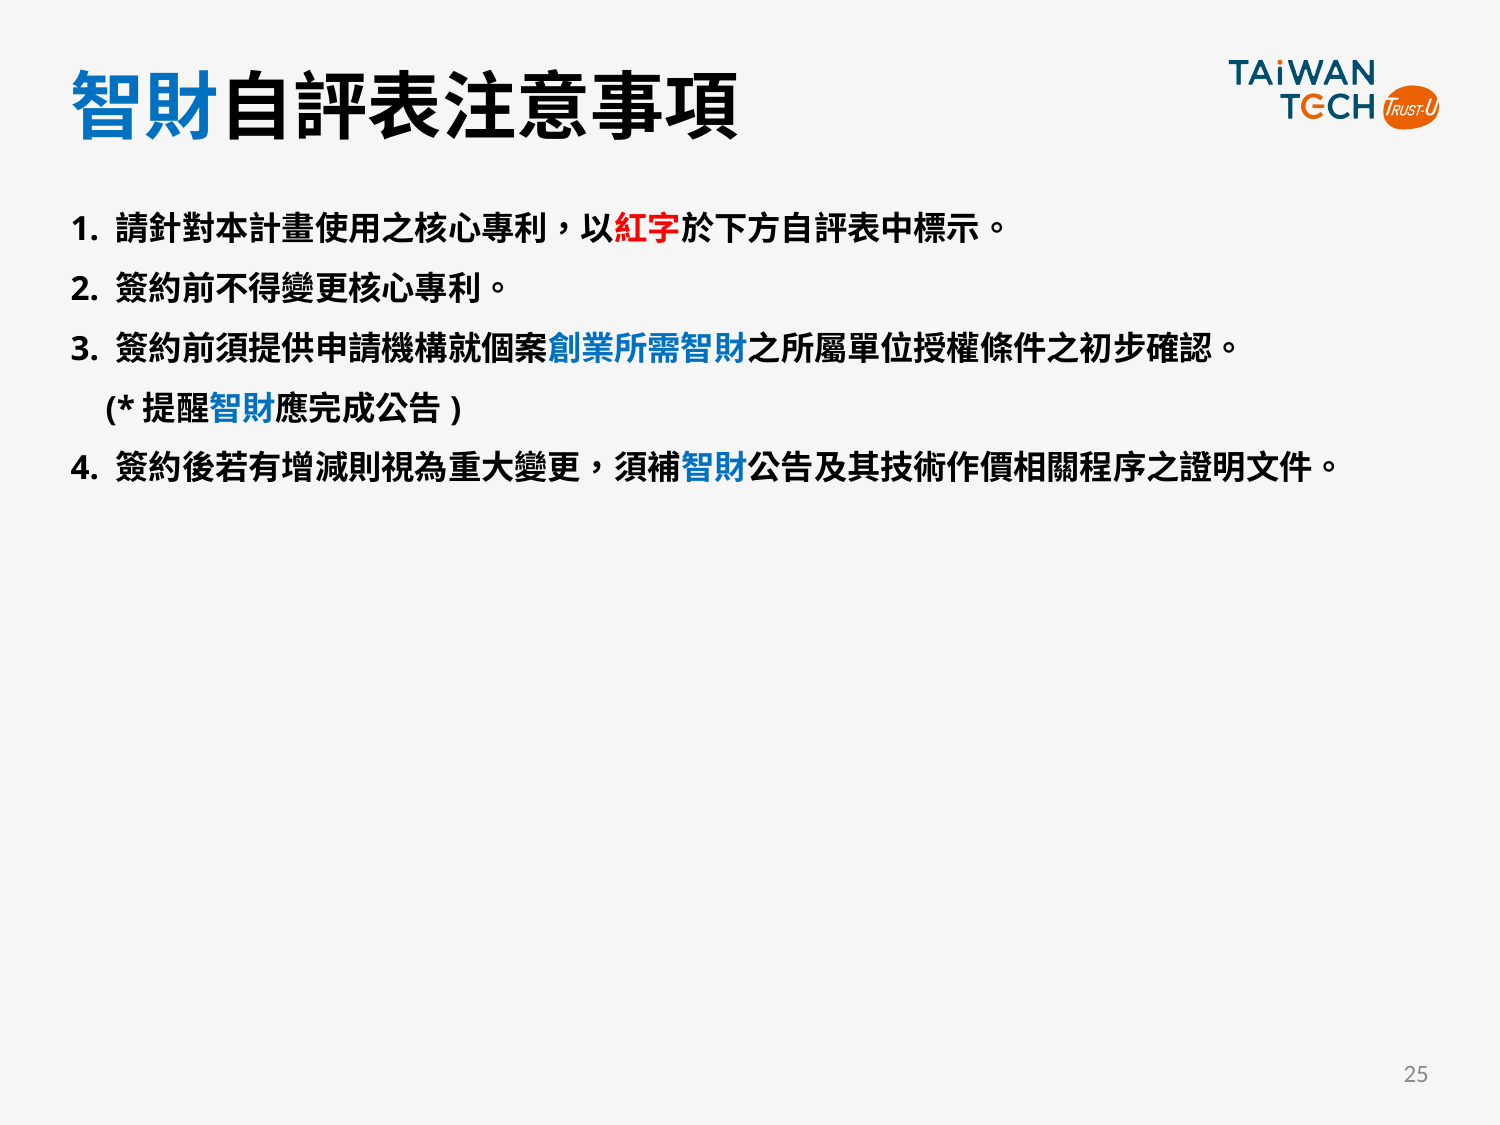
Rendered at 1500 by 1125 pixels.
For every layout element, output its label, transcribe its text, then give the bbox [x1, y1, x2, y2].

title 智財自評表注意事項 [55, 33, 1444, 156]
text_box 1. 請針對本計畫使用之核心專利，以紅字於下方自評表中標示。 2. 簽約前不得變更核心專利。 3. 簽約前須提供申請機構就個案創業所需智財之所屬單位授權條件之初步確認。 (*提醒智財應完成公告) 4. 簽約後若有增減則視為重大變更，須補智財公告及其技術作價相關程序之證明文件。 [55, 179, 1484, 495]
slide_number <編號> [1106, 1042, 1445, 1103]
